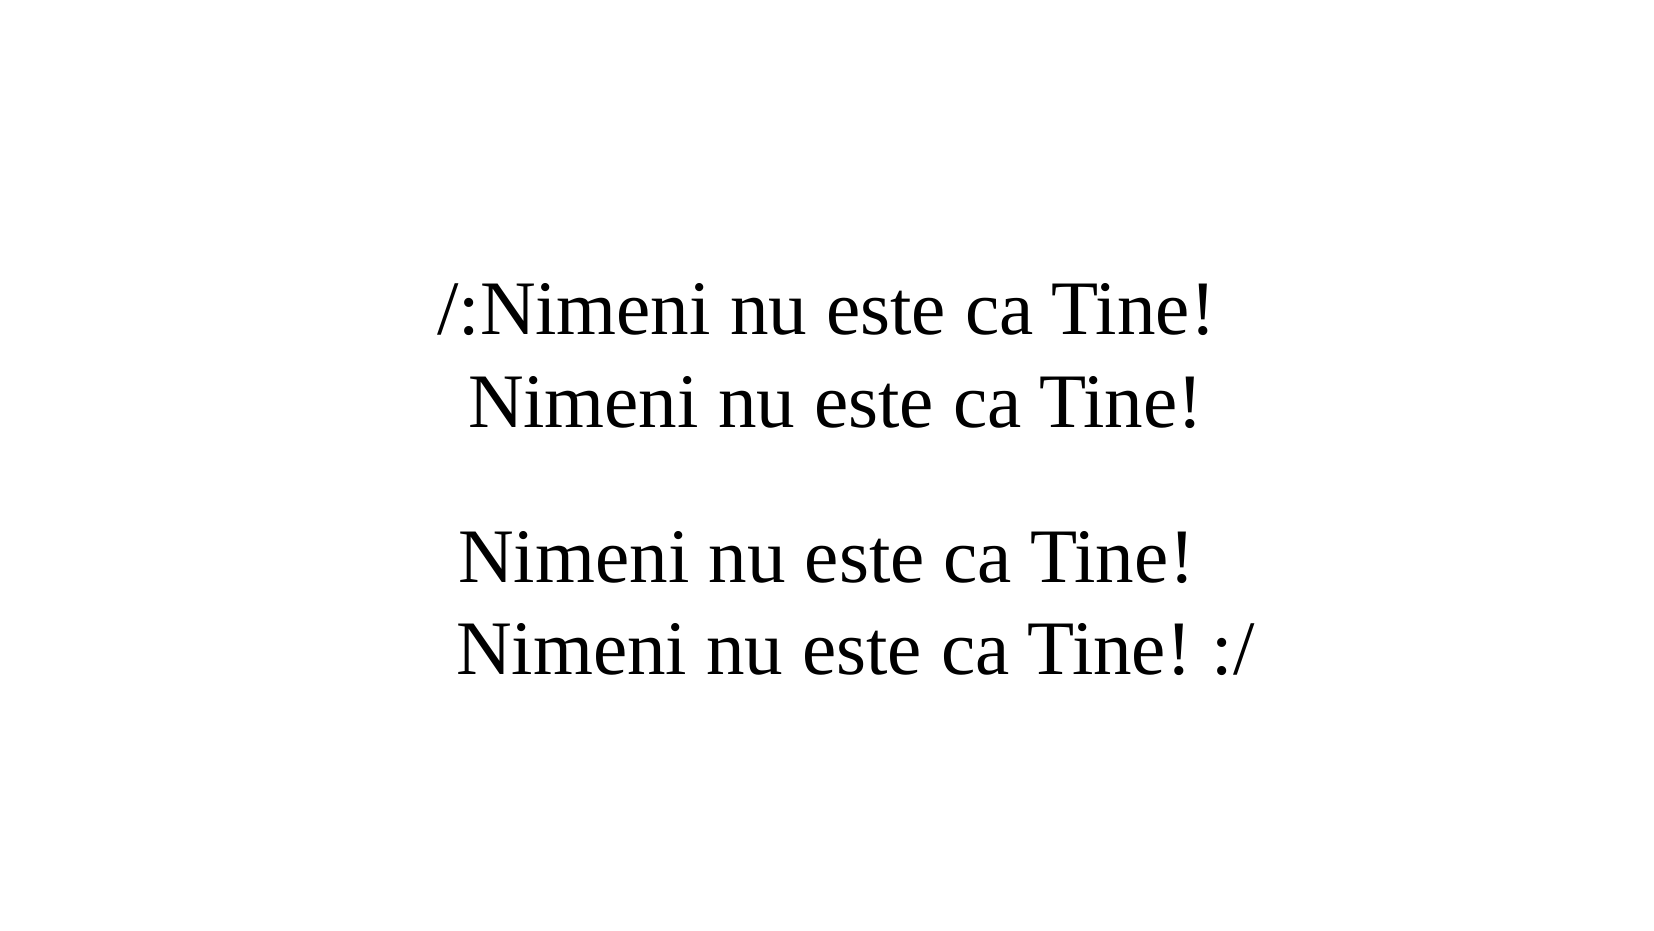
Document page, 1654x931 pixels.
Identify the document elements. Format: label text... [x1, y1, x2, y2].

subtitle /:Nimeni nu este ca Tine! Nimeni nu este ca Tine! Nimeni nu este ca Tine! Nimeni nu este ca Tine! :/ [0, 250, 1654, 680]
